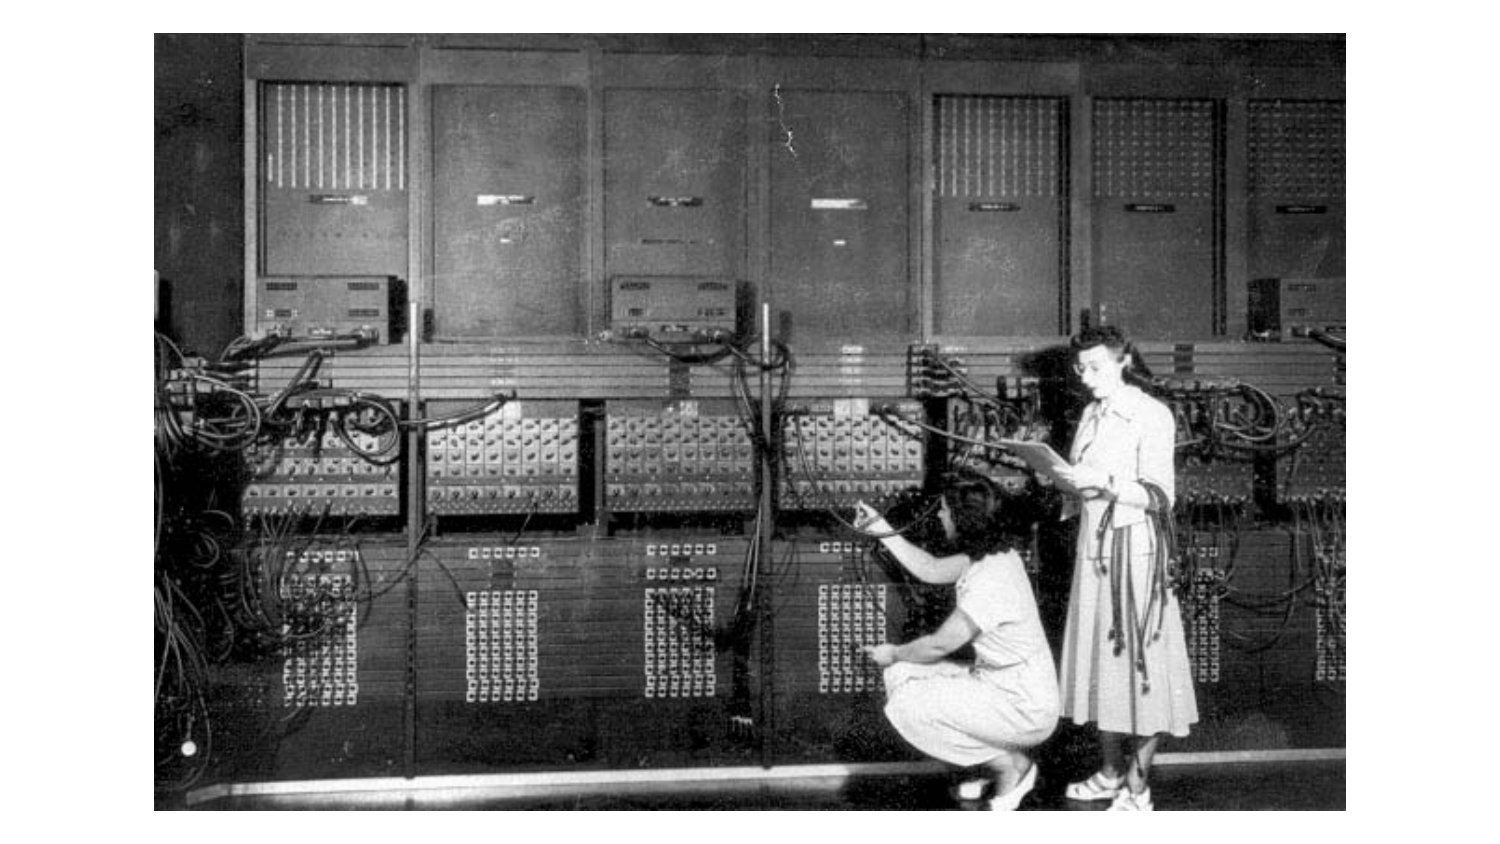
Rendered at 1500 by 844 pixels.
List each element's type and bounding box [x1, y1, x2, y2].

picture [154, 33, 1346, 811]
